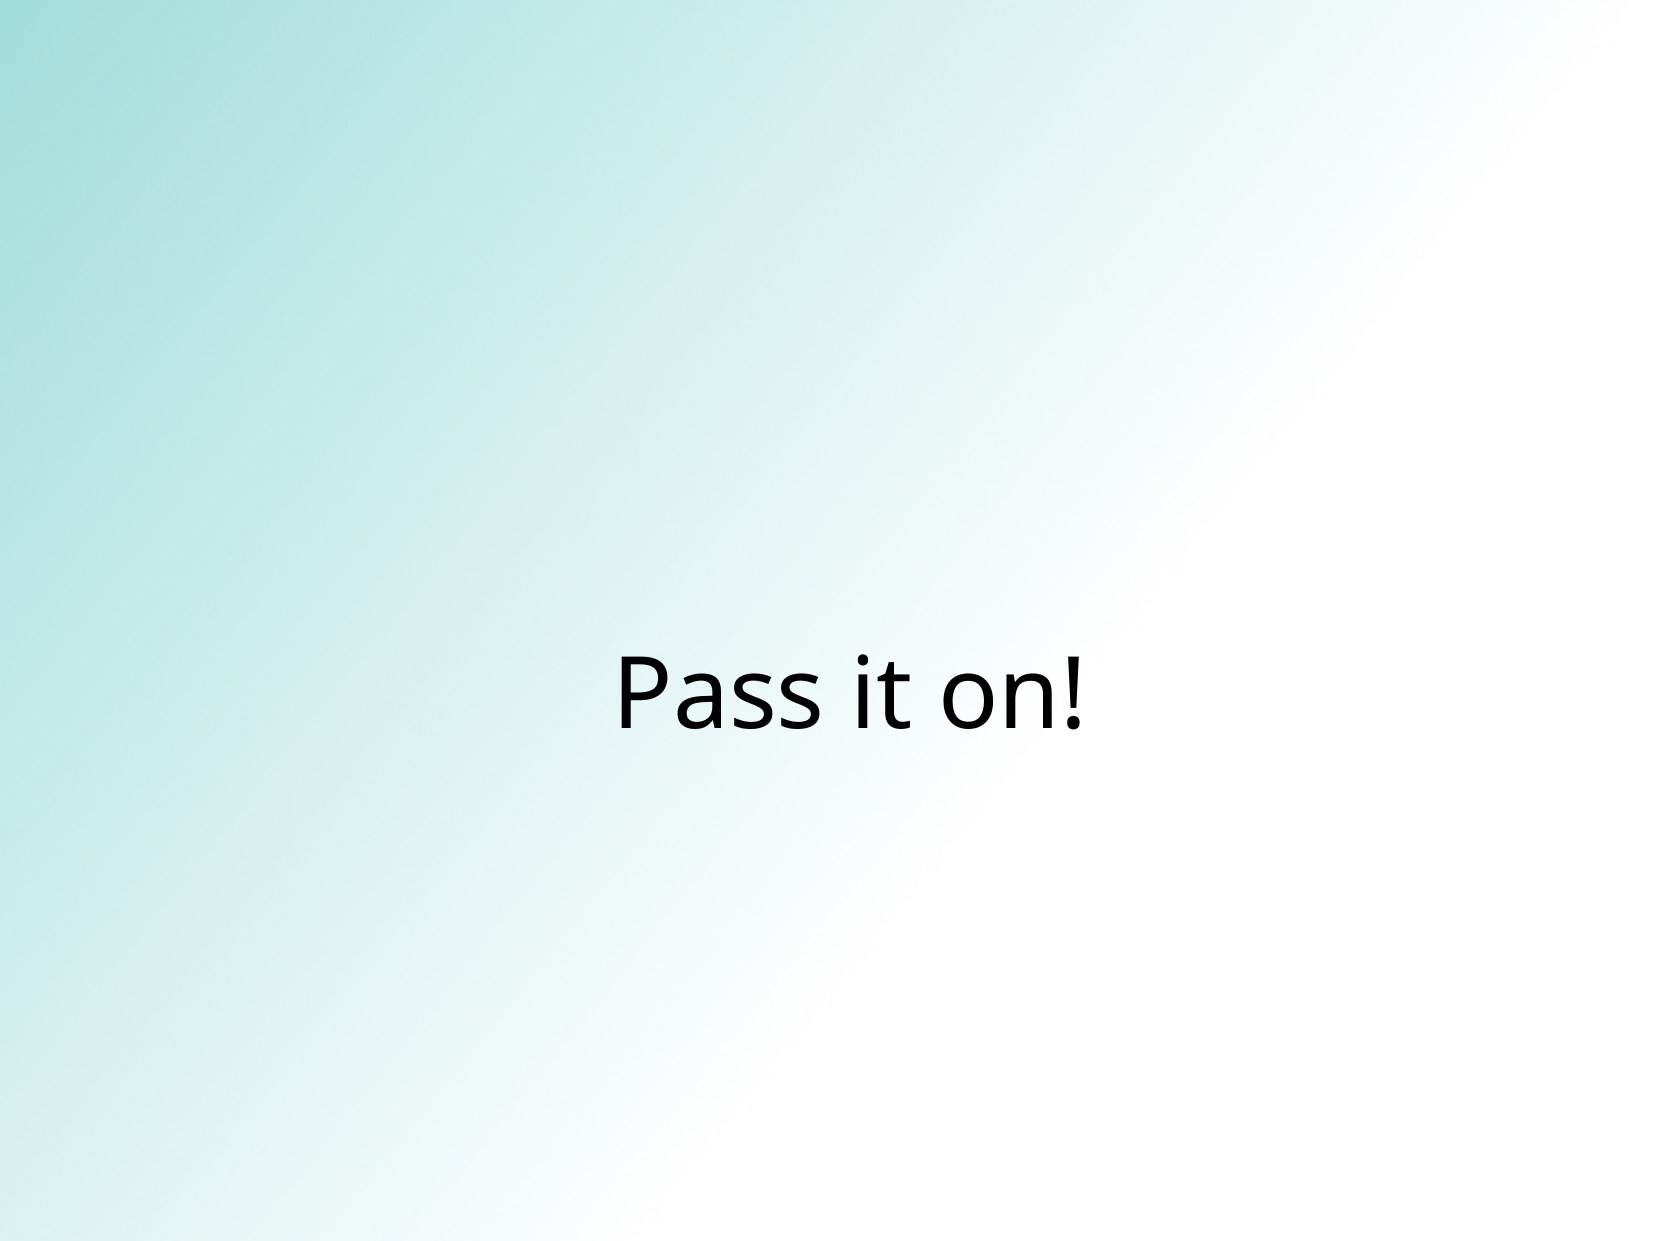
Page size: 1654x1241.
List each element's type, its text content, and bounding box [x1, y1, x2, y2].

subtitle Pass it on! [106, 209, 1595, 1170]
picture [0, 0, 1654, 1241]
